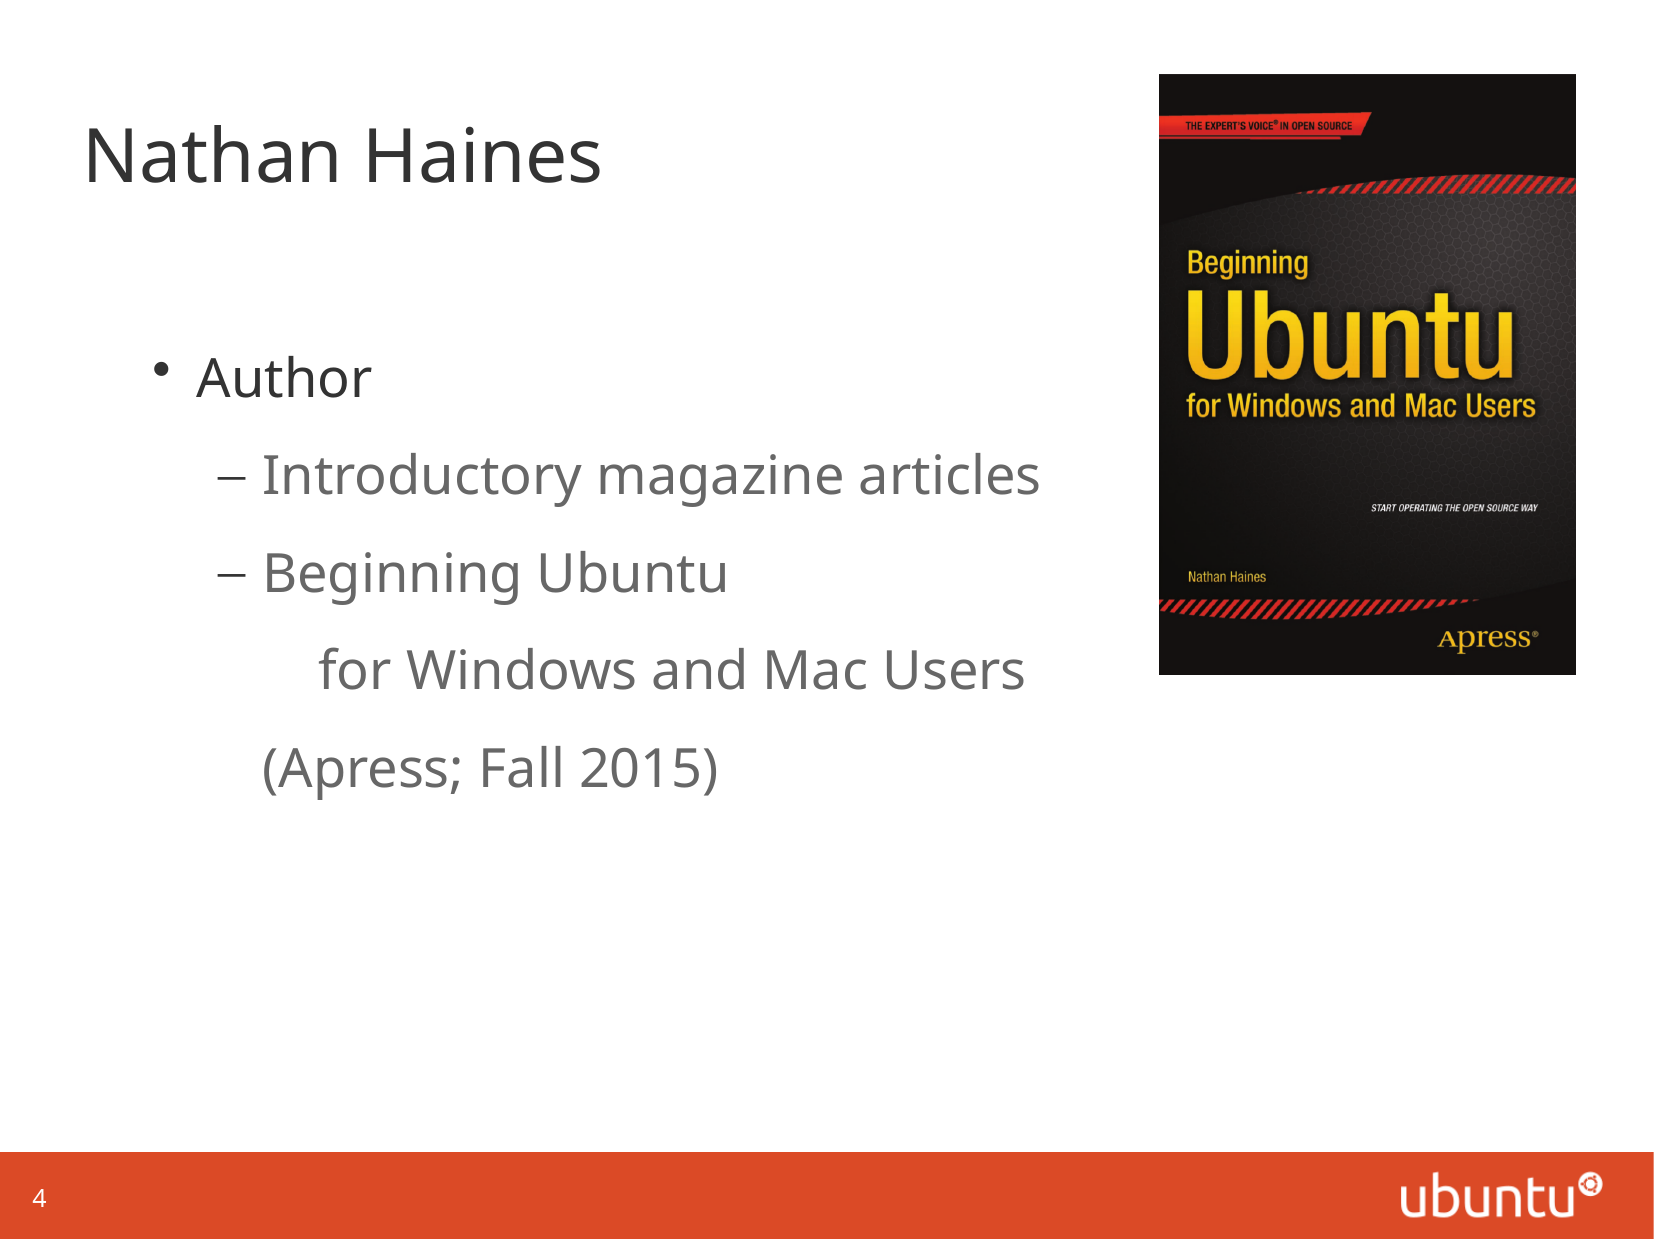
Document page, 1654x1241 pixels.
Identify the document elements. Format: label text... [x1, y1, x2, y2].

picture [1159, 74, 1576, 676]
title Nathan Haines [82, 49, 1571, 257]
picture [0, 1152, 1654, 1239]
list Author Introductory magazine articles Beginning Ubuntu for Windows and Mac Users (Apress; Fall 2015) [87, 301, 1579, 1022]
